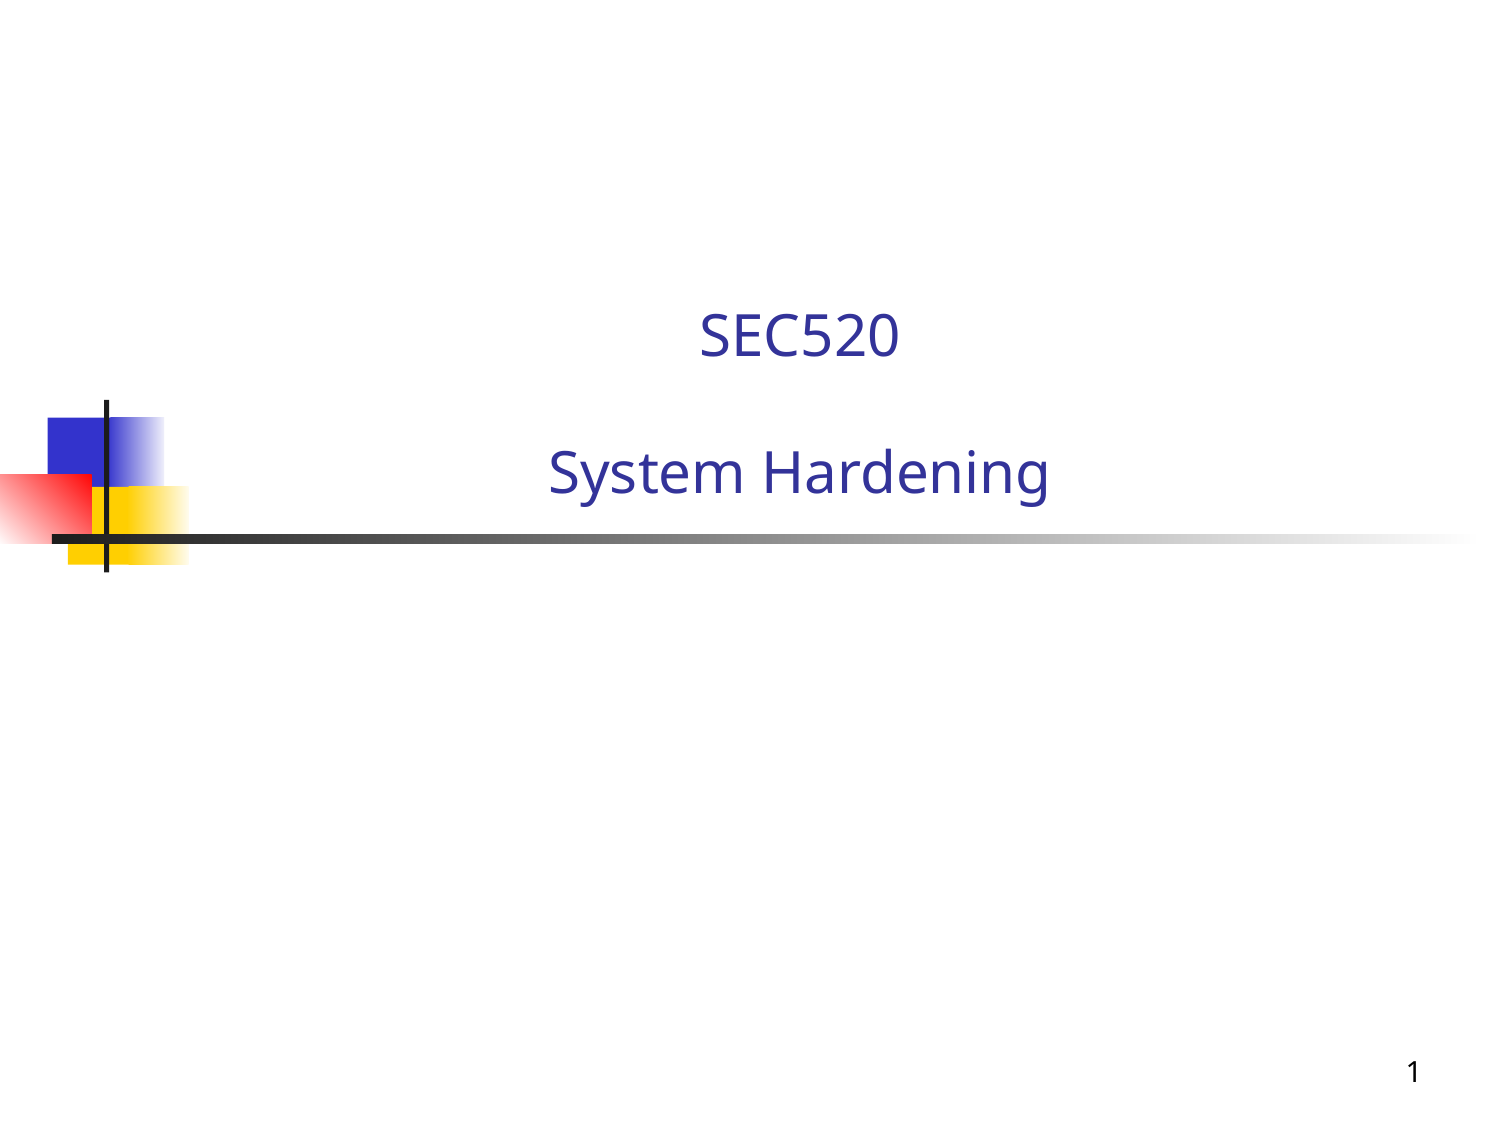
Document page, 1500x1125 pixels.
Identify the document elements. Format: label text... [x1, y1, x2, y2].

title SEC520 System Hardening [162, 274, 1438, 515]
